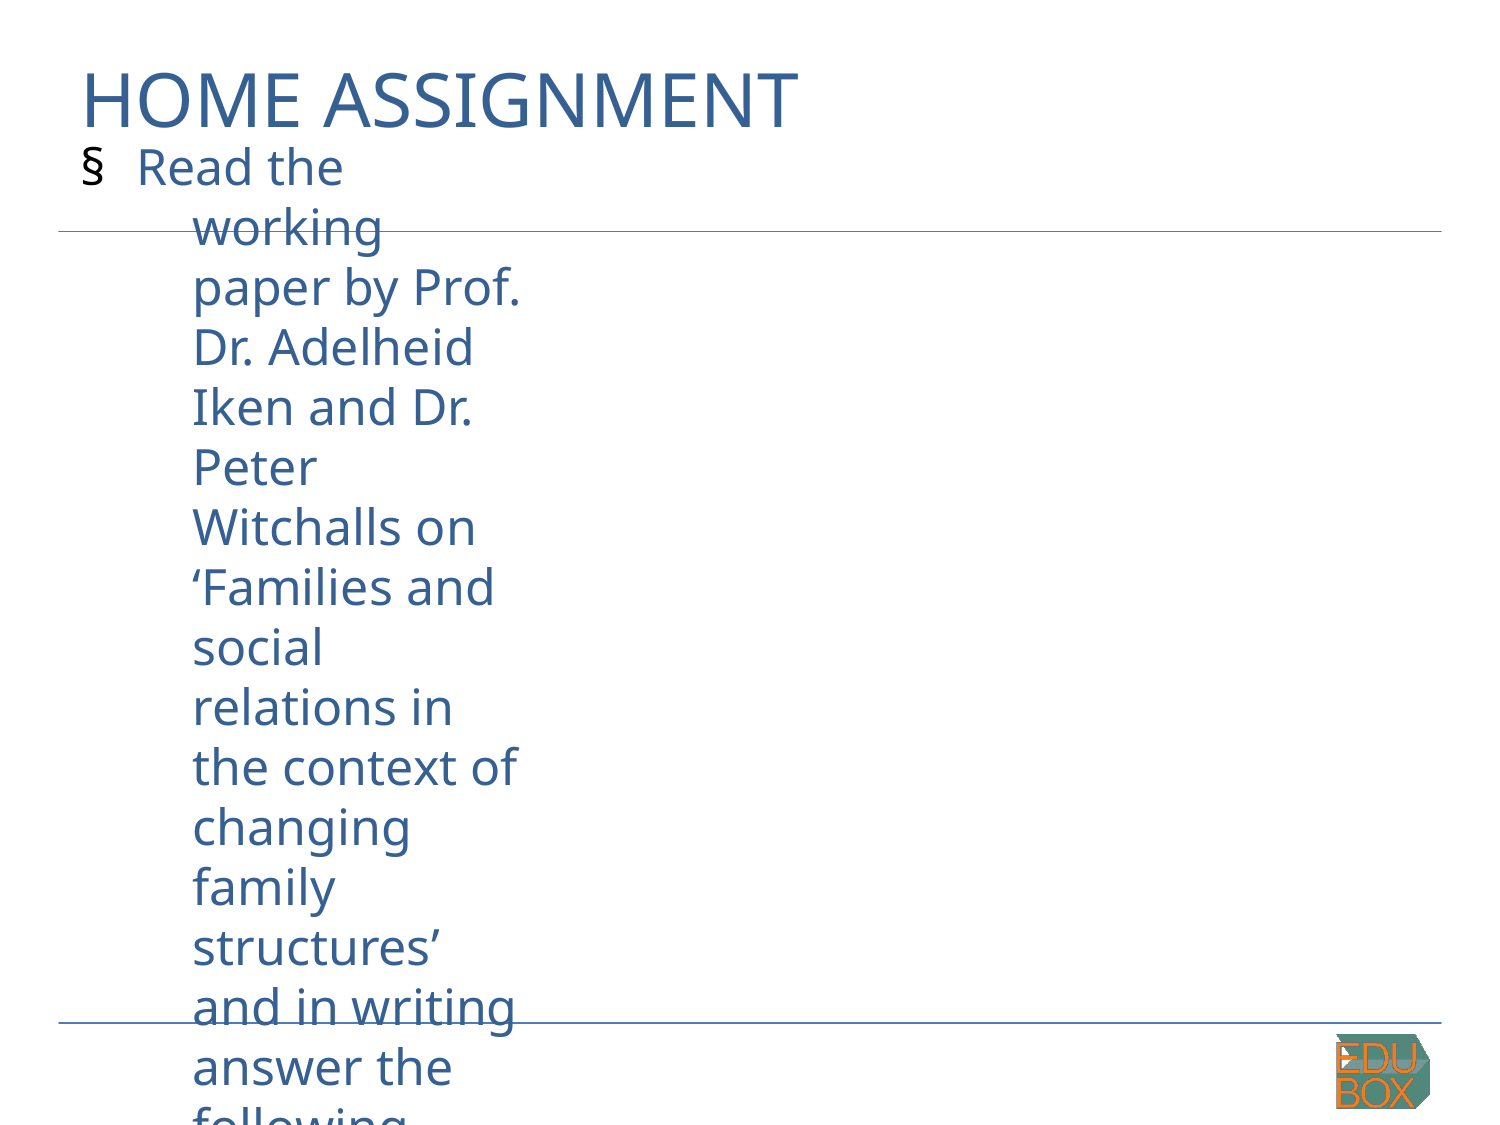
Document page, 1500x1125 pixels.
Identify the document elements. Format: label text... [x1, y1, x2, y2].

title HOME ASSIGNMENT [64, 42, 1040, 153]
list Read the working paper by Prof. Dr. Adelheid Iken and Dr. Peter Witchalls on ‘Families and social relations in the context of changing family structures’ and in writing answer the following questions: What are major changes with regard to family structures? How are these changes reflected in family orientations? How can the study of family structures and relations help us to understand behavioural differences? [75, 255, 1426, 1005]
picture [1328, 1028, 1437, 1114]
